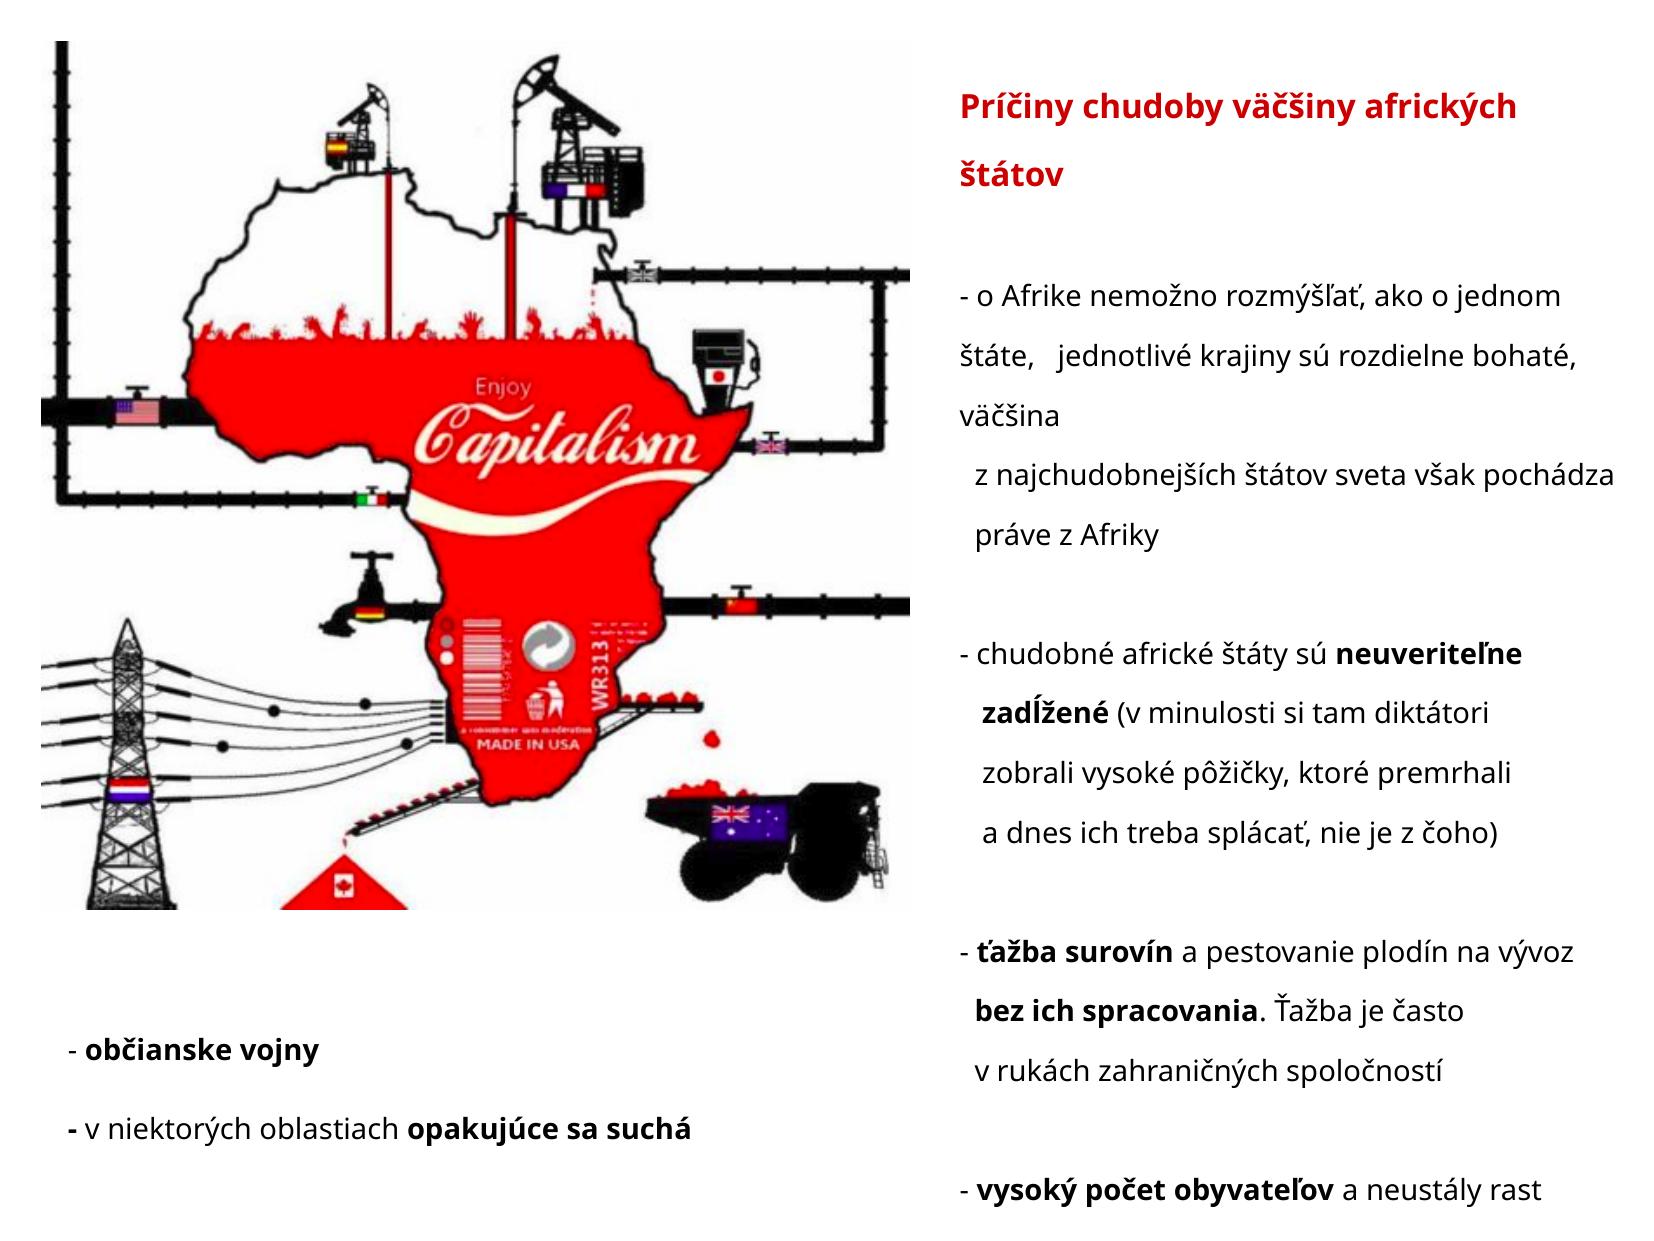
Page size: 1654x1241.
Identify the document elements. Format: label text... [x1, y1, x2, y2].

picture [41, 41, 910, 910]
text_box - občianske vojny - v niektorých oblastiach opakujúce sa suchá [53, 1021, 869, 1149]
text_box Príčiny chudoby väčšiny afrických štátov - o Afrike nemožno rozmýšľať, ako o jednom štáte, jednotlivé krajiny sú rozdielne bohaté, väčšina z najchudobnejších štátov sveta však pochádza práve z Afriky - chudobné africké štáty sú neuveriteľne zadĺžené (v minulosti si tam diktátori zobrali vysoké pôžičky, ktoré premrhali a dnes ich treba splácať, nie je z čoho) - ťažba surovín a pestovanie plodín na vývoz bez ich spracovania. Ťažba je často v rukách zahraničných spoločností - vysoký počet obyvateľov a neustály rast - zlé vedenie štátov (diktátori) spojené s korupciou [944, 53, 1642, 1167]
